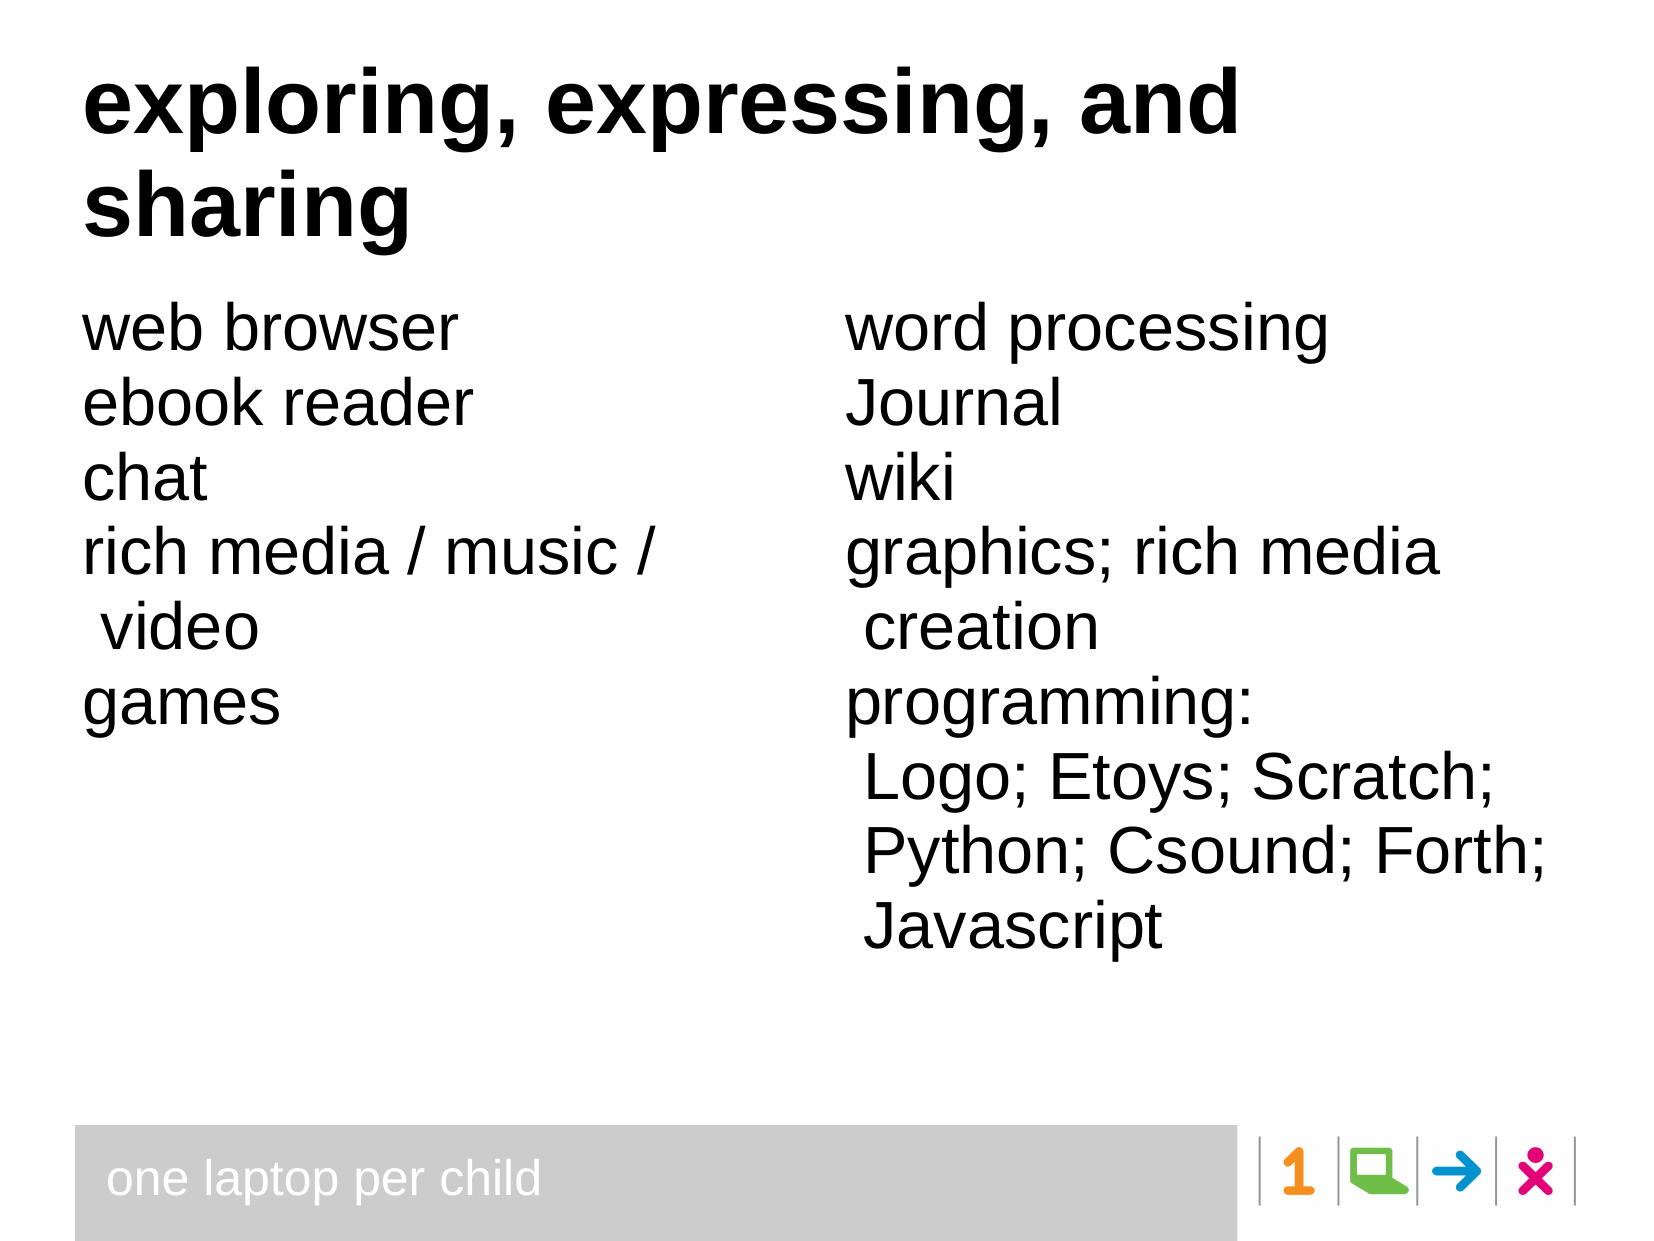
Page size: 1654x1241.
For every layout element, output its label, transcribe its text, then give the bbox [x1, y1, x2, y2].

list web browser ebook reader chat rich media / music / video games [82, 290, 809, 1109]
picture [1246, 1120, 1592, 1223]
list word processing Journal wiki graphics; rich media creation programming: Logo; Etoys; Scratch; Python; Csound; Forth; Javascript [845, 290, 1572, 1109]
title exploring, expressing, and sharing [82, 42, 1571, 264]
